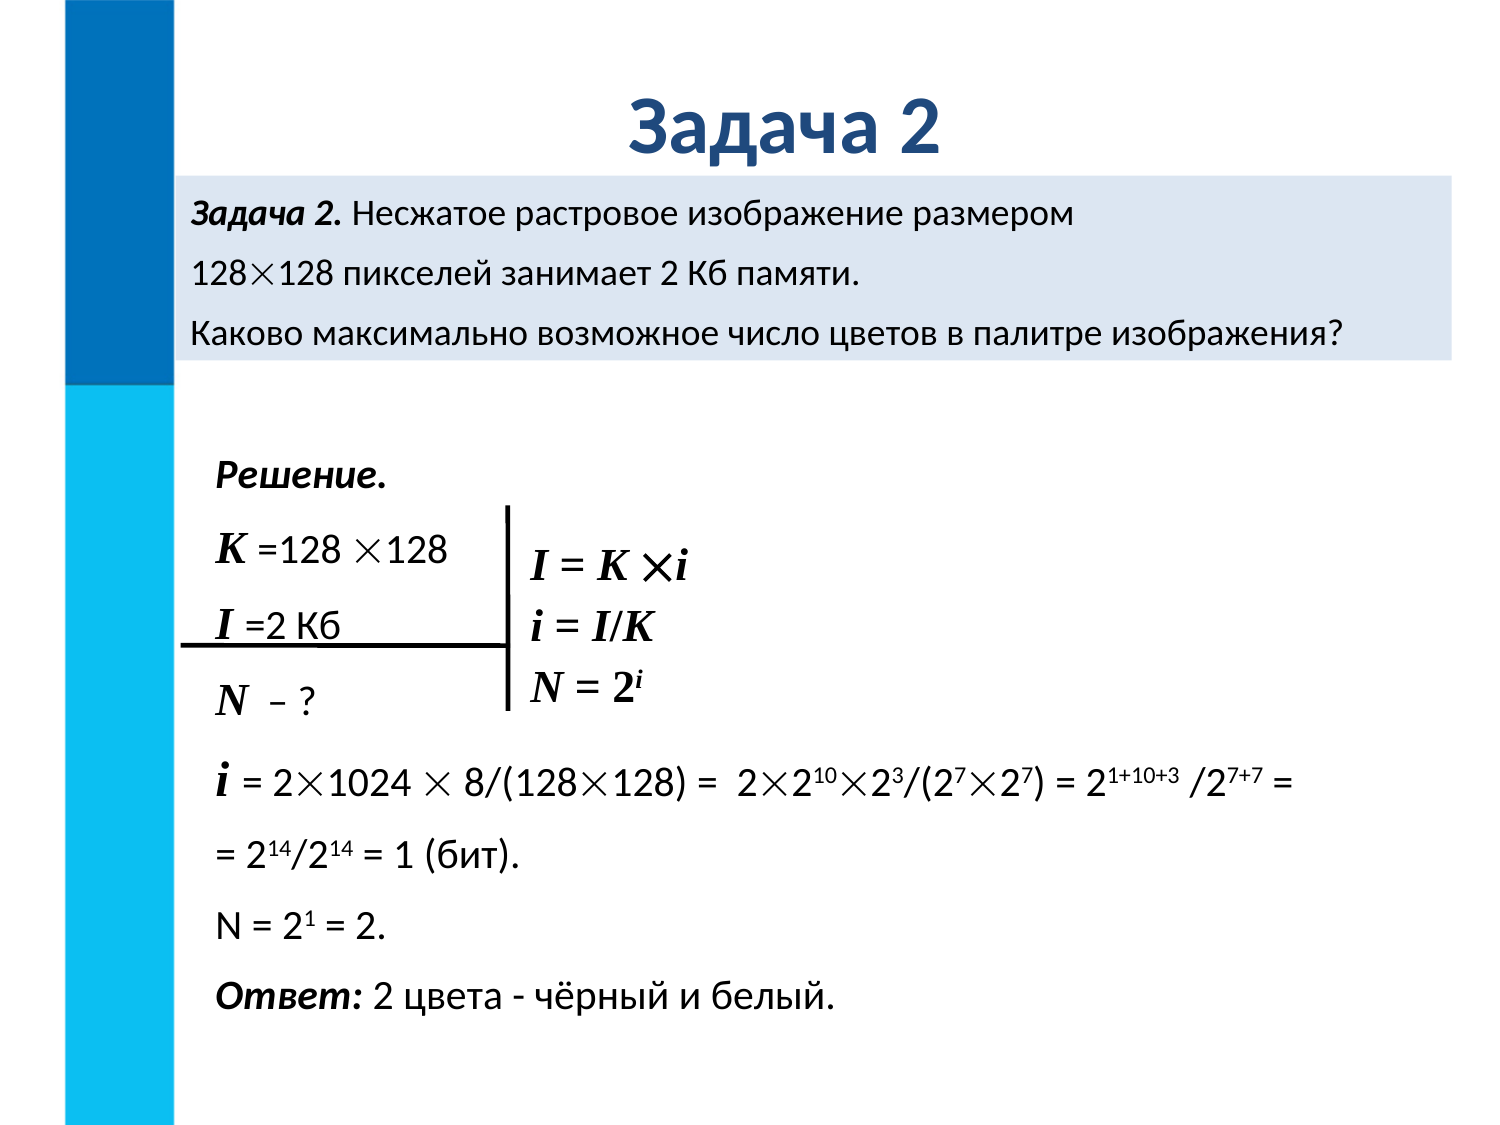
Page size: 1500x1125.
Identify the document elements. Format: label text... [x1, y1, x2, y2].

text_box I = K i i = I/K N = 2i [515, 527, 735, 720]
text_box Решение. K =128 128 I =2 Кб N – ? i = 21024  8/(128128) = 221023/(2727) = 21+10+3 /27+7 = = 214/214 = 1 (бит). N = 21 = 2. Ответ: 2 цвета - чёрный и белый. [200, 433, 1477, 1026]
picture [0, 0, 1500, 1125]
text_box Задача 2 [222, 58, 1348, 201]
text_box Задача 2. Несжатое растровое изображение размером 128128 пикселей занимает 2 Кб памяти. Каково максимально возможное число цветов в палитре изображения? [175, 175, 1452, 361]
